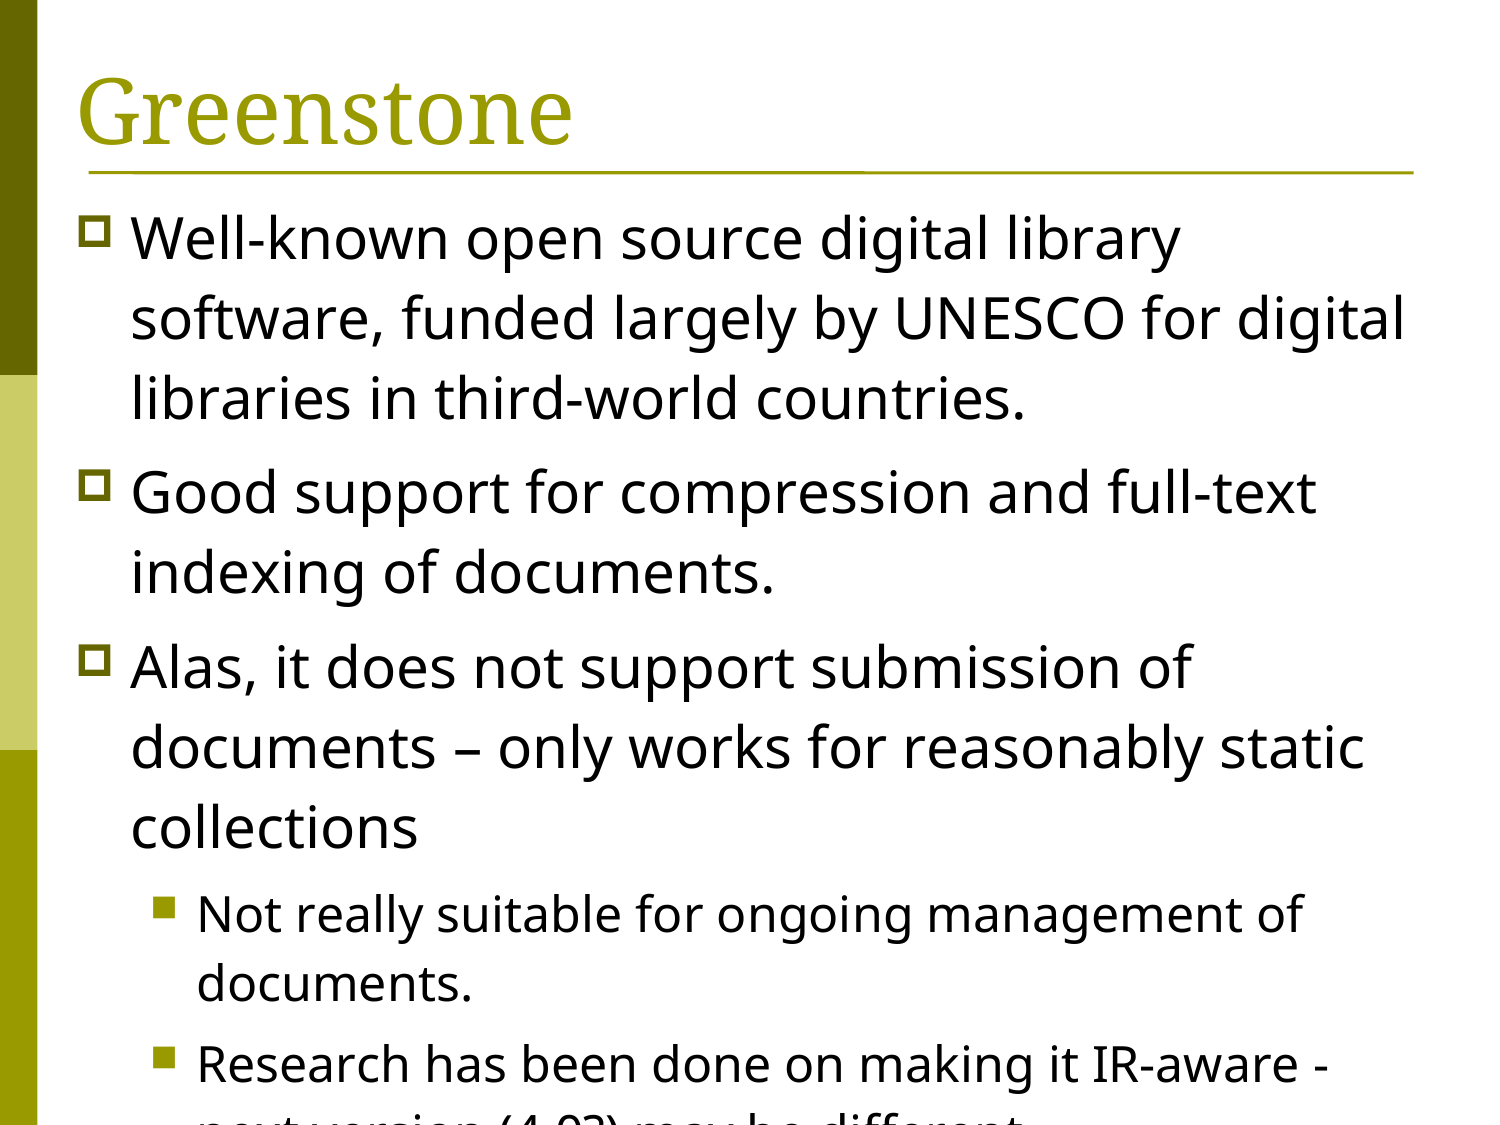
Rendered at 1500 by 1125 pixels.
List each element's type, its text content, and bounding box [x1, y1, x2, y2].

list Well-known open source digital library software, funded largely by UNESCO for digital libraries in third-world countries. Good support for compression and full-text indexing of documents. Alas, it does not support submission of documents – only works for reasonably static collections Not really suitable for ongoing management of documents. Research has been done on making it IR-aware - next version (4.0?) may be different … [75, 196, 1426, 1058]
title Greenstone [75, 52, 1426, 166]
